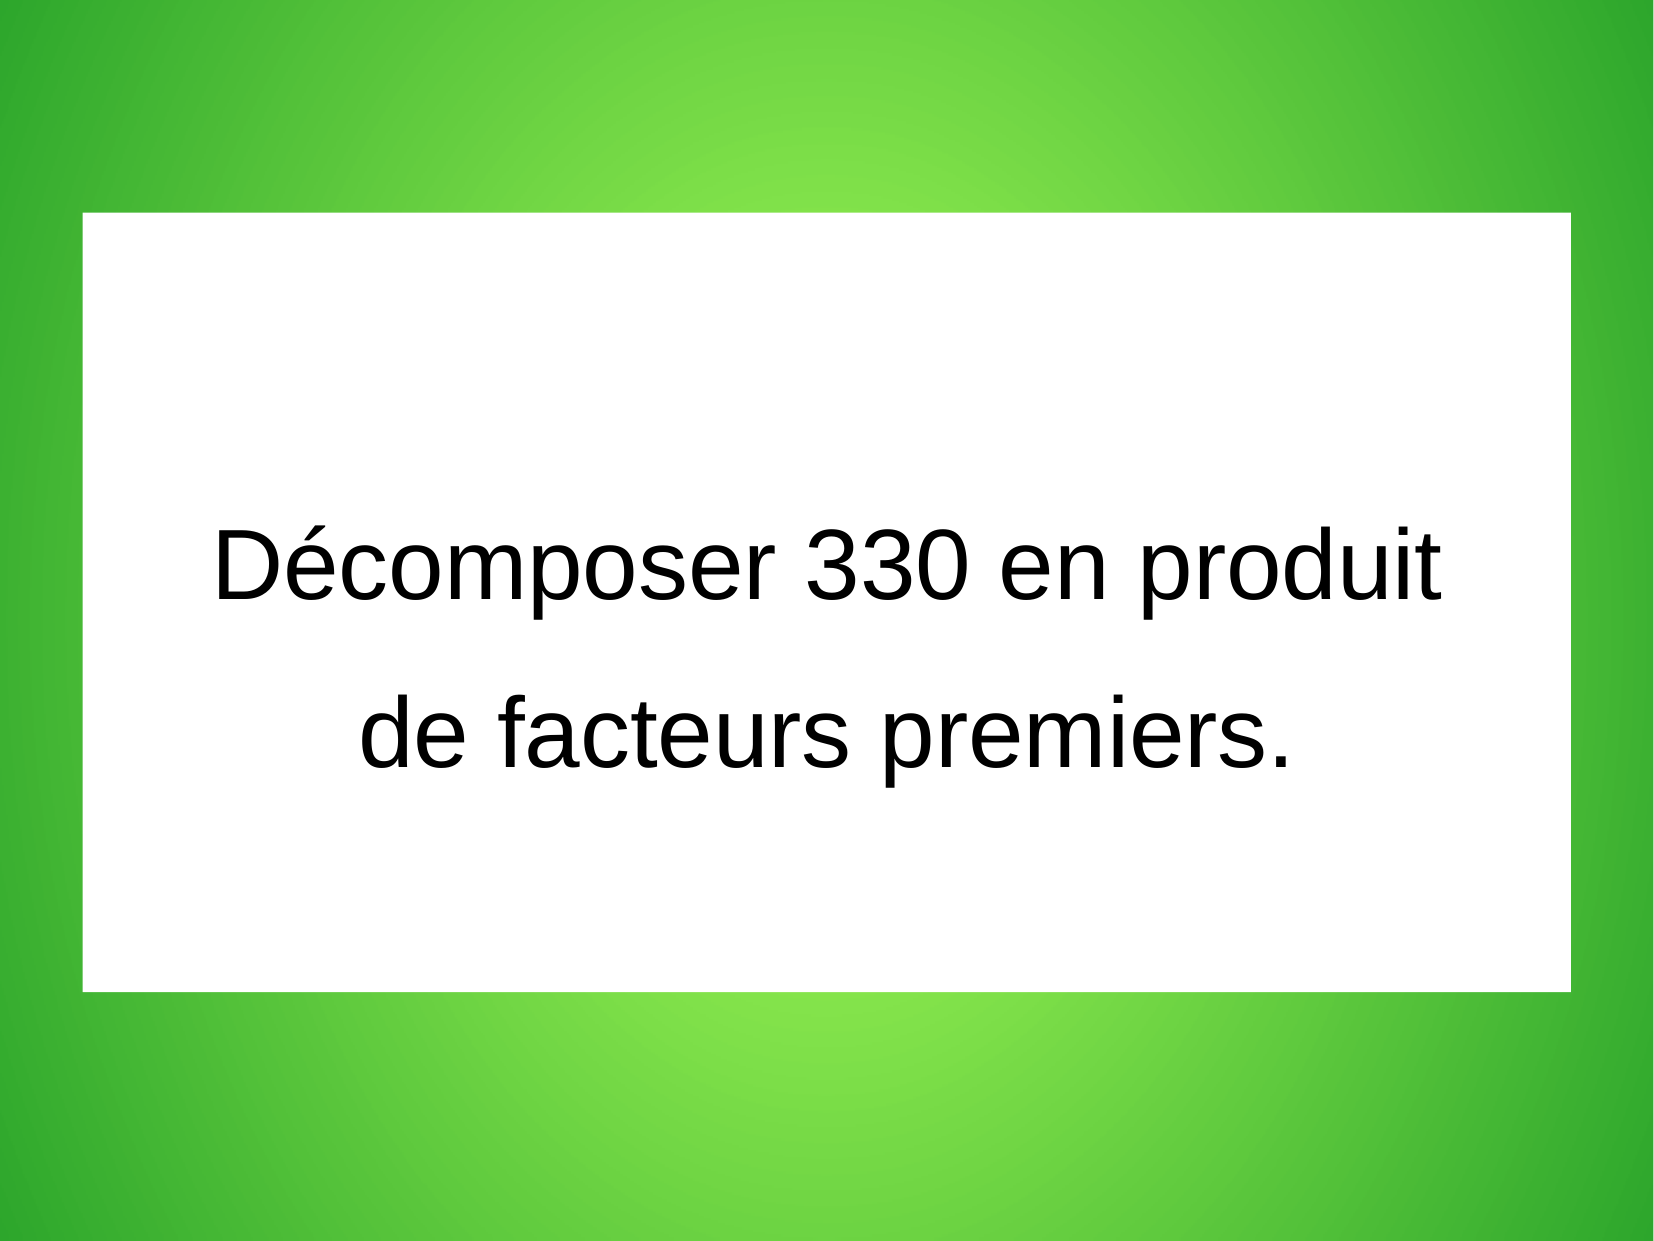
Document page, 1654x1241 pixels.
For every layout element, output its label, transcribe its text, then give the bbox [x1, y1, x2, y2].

picture [0, 0, 1654, 1241]
text_box Décomposer 330 en produit de facteurs premiers. [188, 286, 1466, 957]
subtitle [82, 212, 1571, 993]
